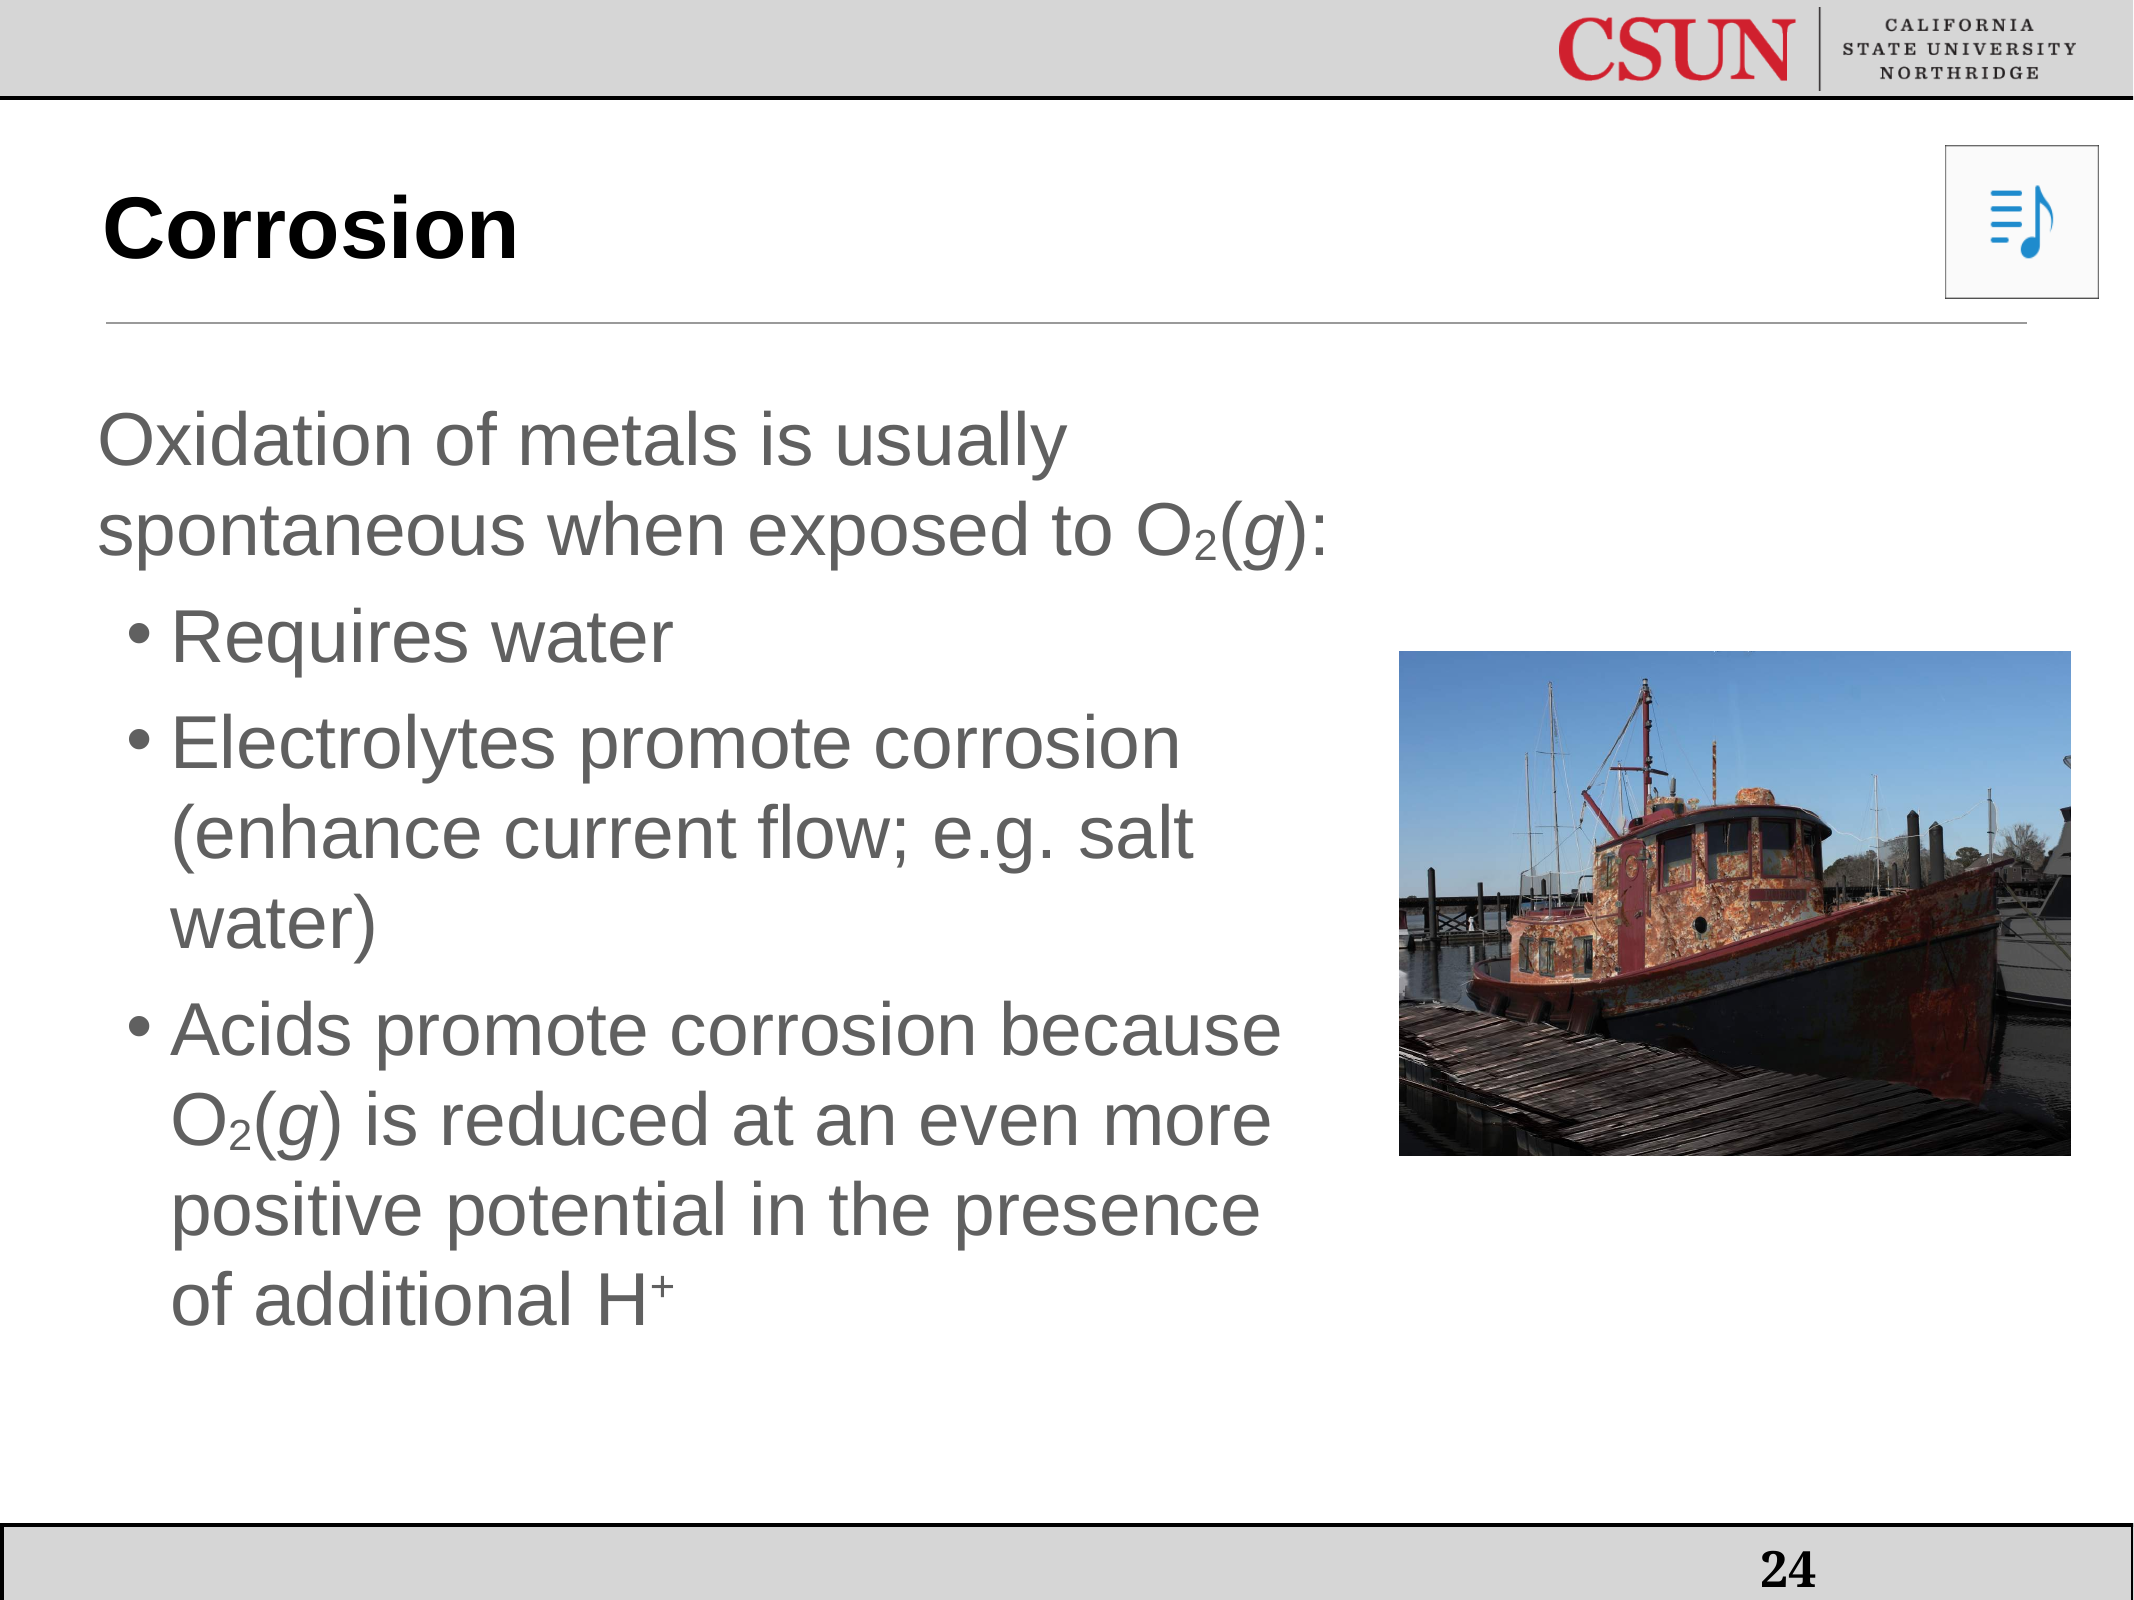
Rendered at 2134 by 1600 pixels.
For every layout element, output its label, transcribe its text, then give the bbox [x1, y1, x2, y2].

list Oxidation of metals is usually spontaneous when exposed to O2(g): Requires water Electrolytes promote corrosion (enhance current flow; e.g. salt water) Acids promote corrosion because O2(g) is reduced at an even more positive potential in the presence of additional H+ [45, 382, 1351, 1460]
picture [1559, 7, 2076, 91]
title Corrosion [93, 105, 2040, 285]
text_box [1944, 144, 2101, 301]
picture [1399, 651, 2071, 1156]
